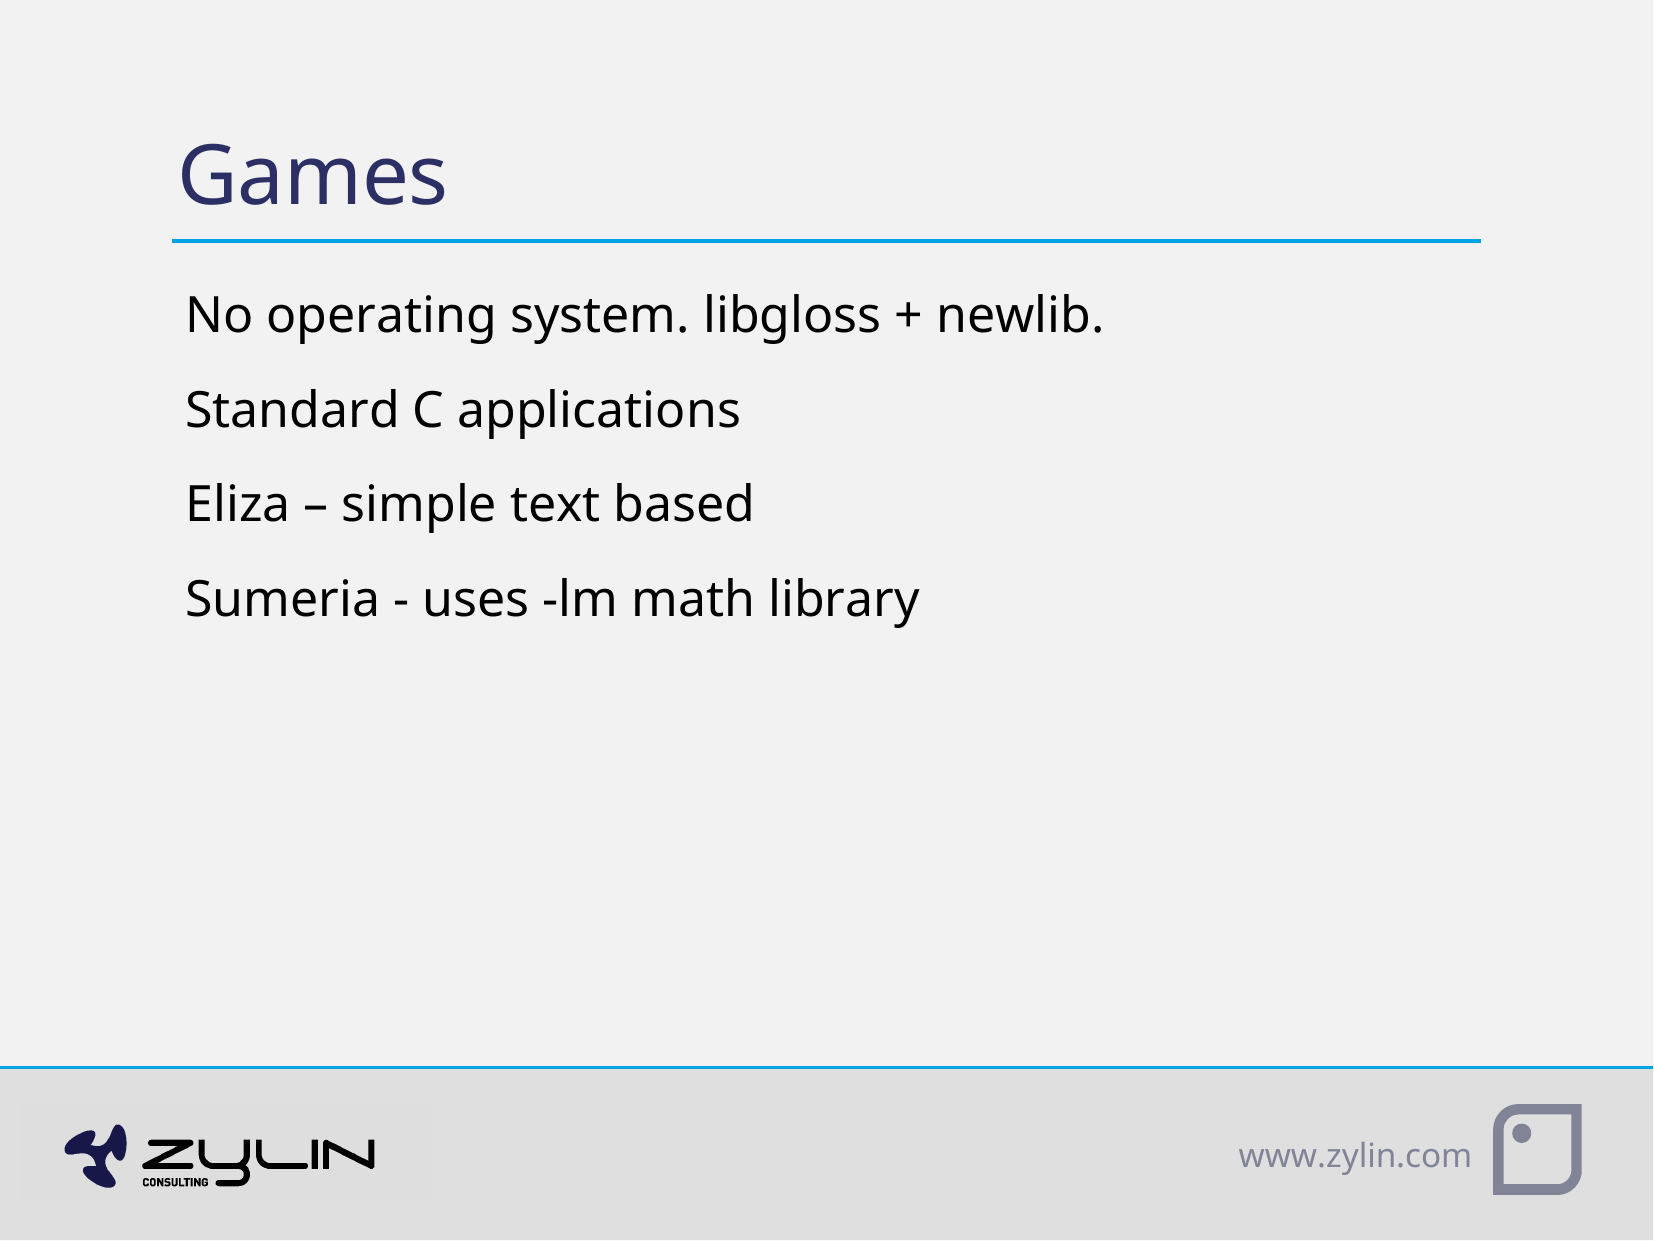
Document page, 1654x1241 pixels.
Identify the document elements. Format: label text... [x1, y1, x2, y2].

picture [20, 1104, 432, 1200]
title Games [177, 122, 1493, 223]
list No operating system. libgloss + newlib. Standard C applications Eliza – simple text based Sumeria - uses -lm math library [167, 280, 1495, 1052]
